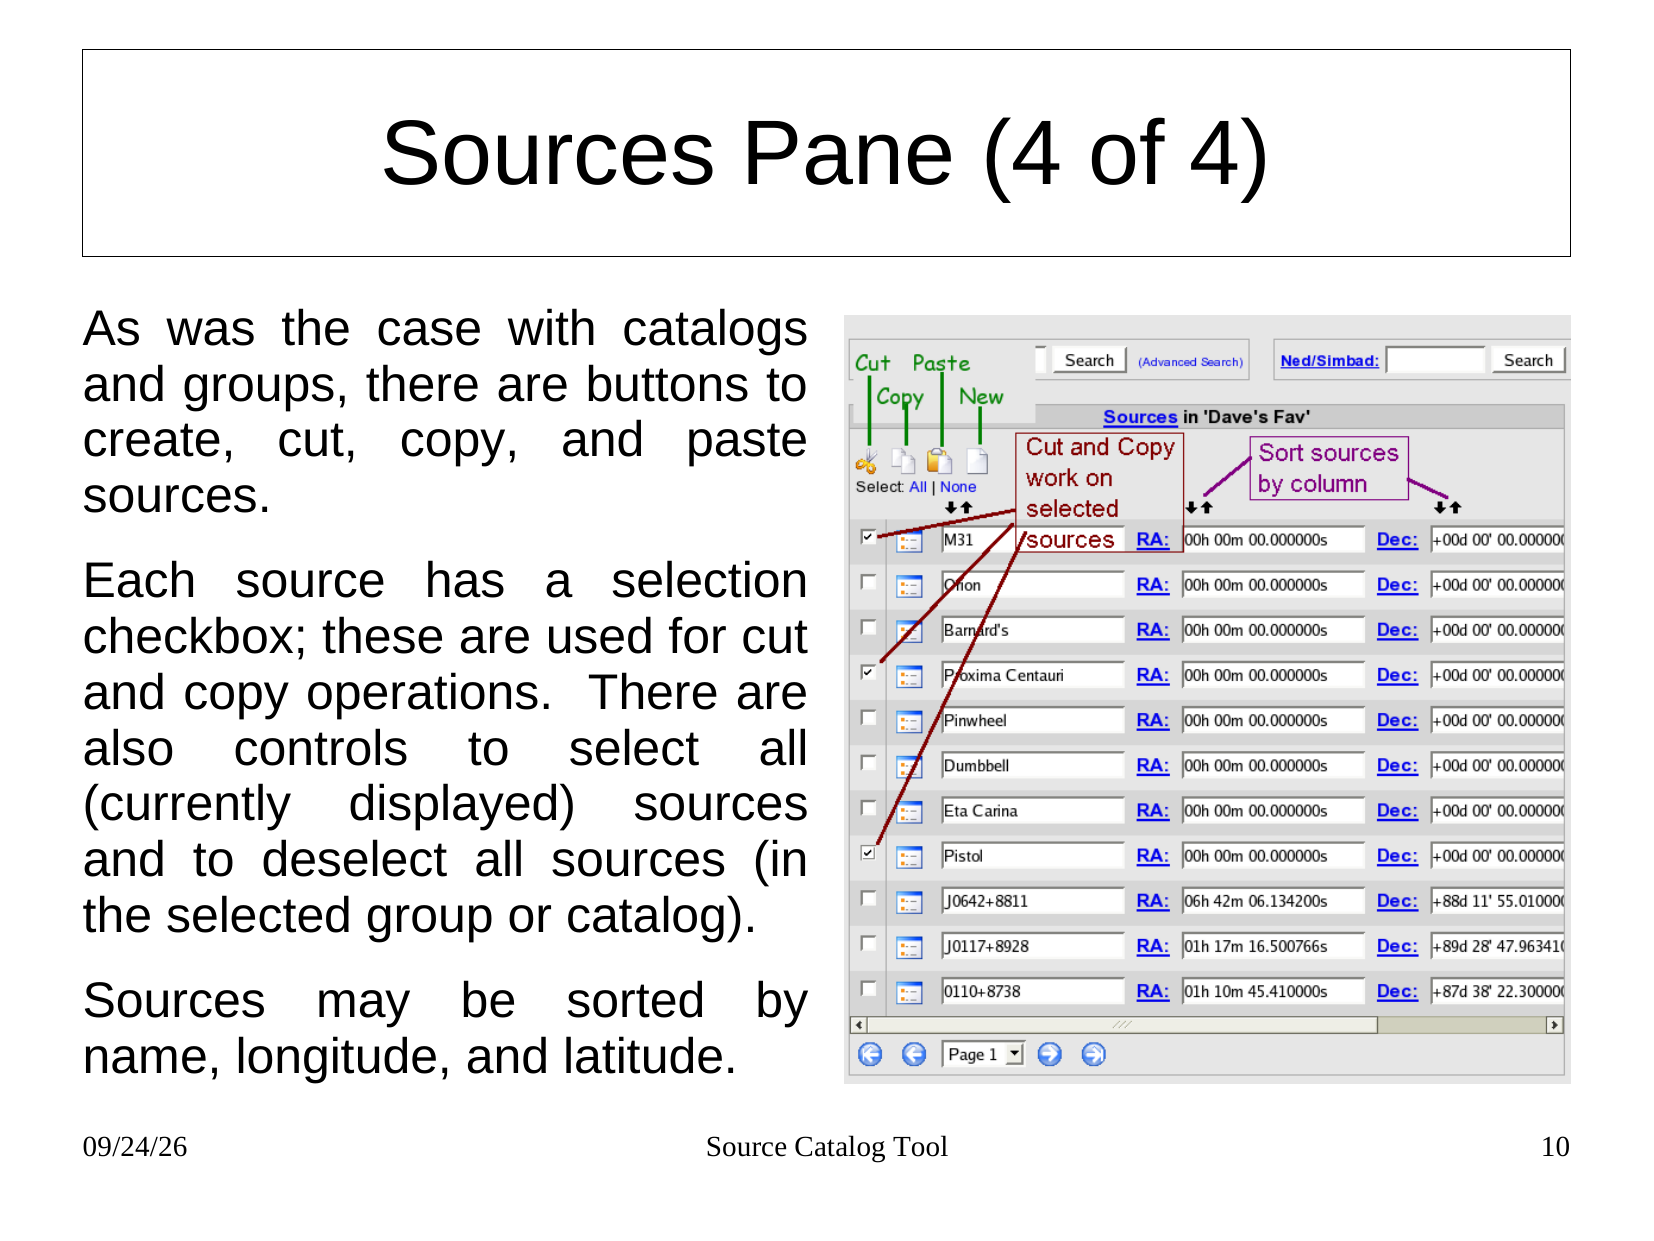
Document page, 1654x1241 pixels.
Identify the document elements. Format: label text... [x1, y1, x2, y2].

list As was the case with catalogs and groups, there are buttons to create, cut, copy, and paste sources. Each source has a selection checkbox; these are used for cut and copy operations. There are also controls to select all (currently displayed) sources and to deselect all sources (in the selected group or catalog). Sources may be sorted by name, longitude, and latitude. [82, 300, 809, 1109]
title Sources Pane (4 of 4) [82, 49, 1571, 257]
picture [844, 315, 1571, 1084]
